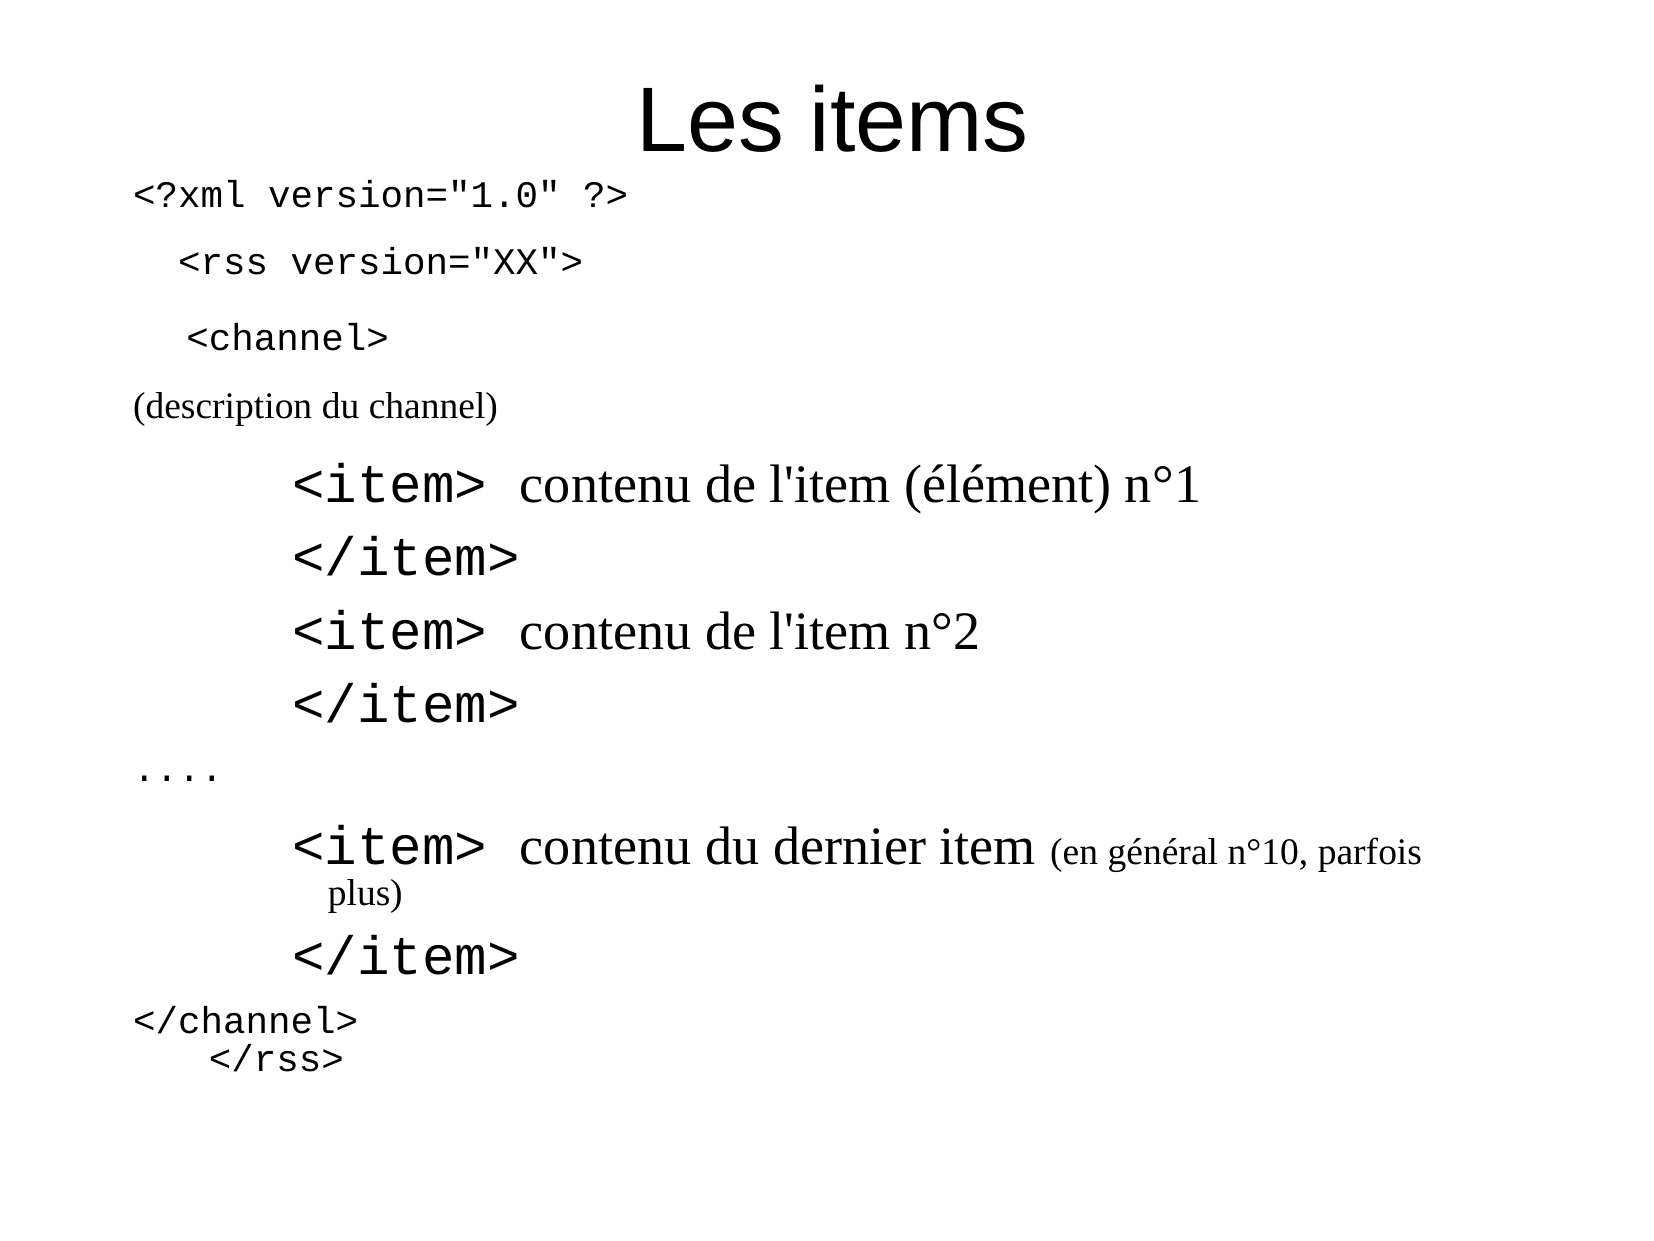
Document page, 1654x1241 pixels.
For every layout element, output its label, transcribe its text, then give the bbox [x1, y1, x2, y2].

title Les items [139, 29, 1527, 217]
list <?xml version="1.0" ?> <rss version="XX"> <channel> (description du channel) <item> contenu de l'item (élément) n°1 </item> <item> contenu de l'item n°2 </item> .... <item> contenu du dernier item (en général n°10, parfois plus) </item> </channel> </rss> [115, 177, 1504, 1056]
